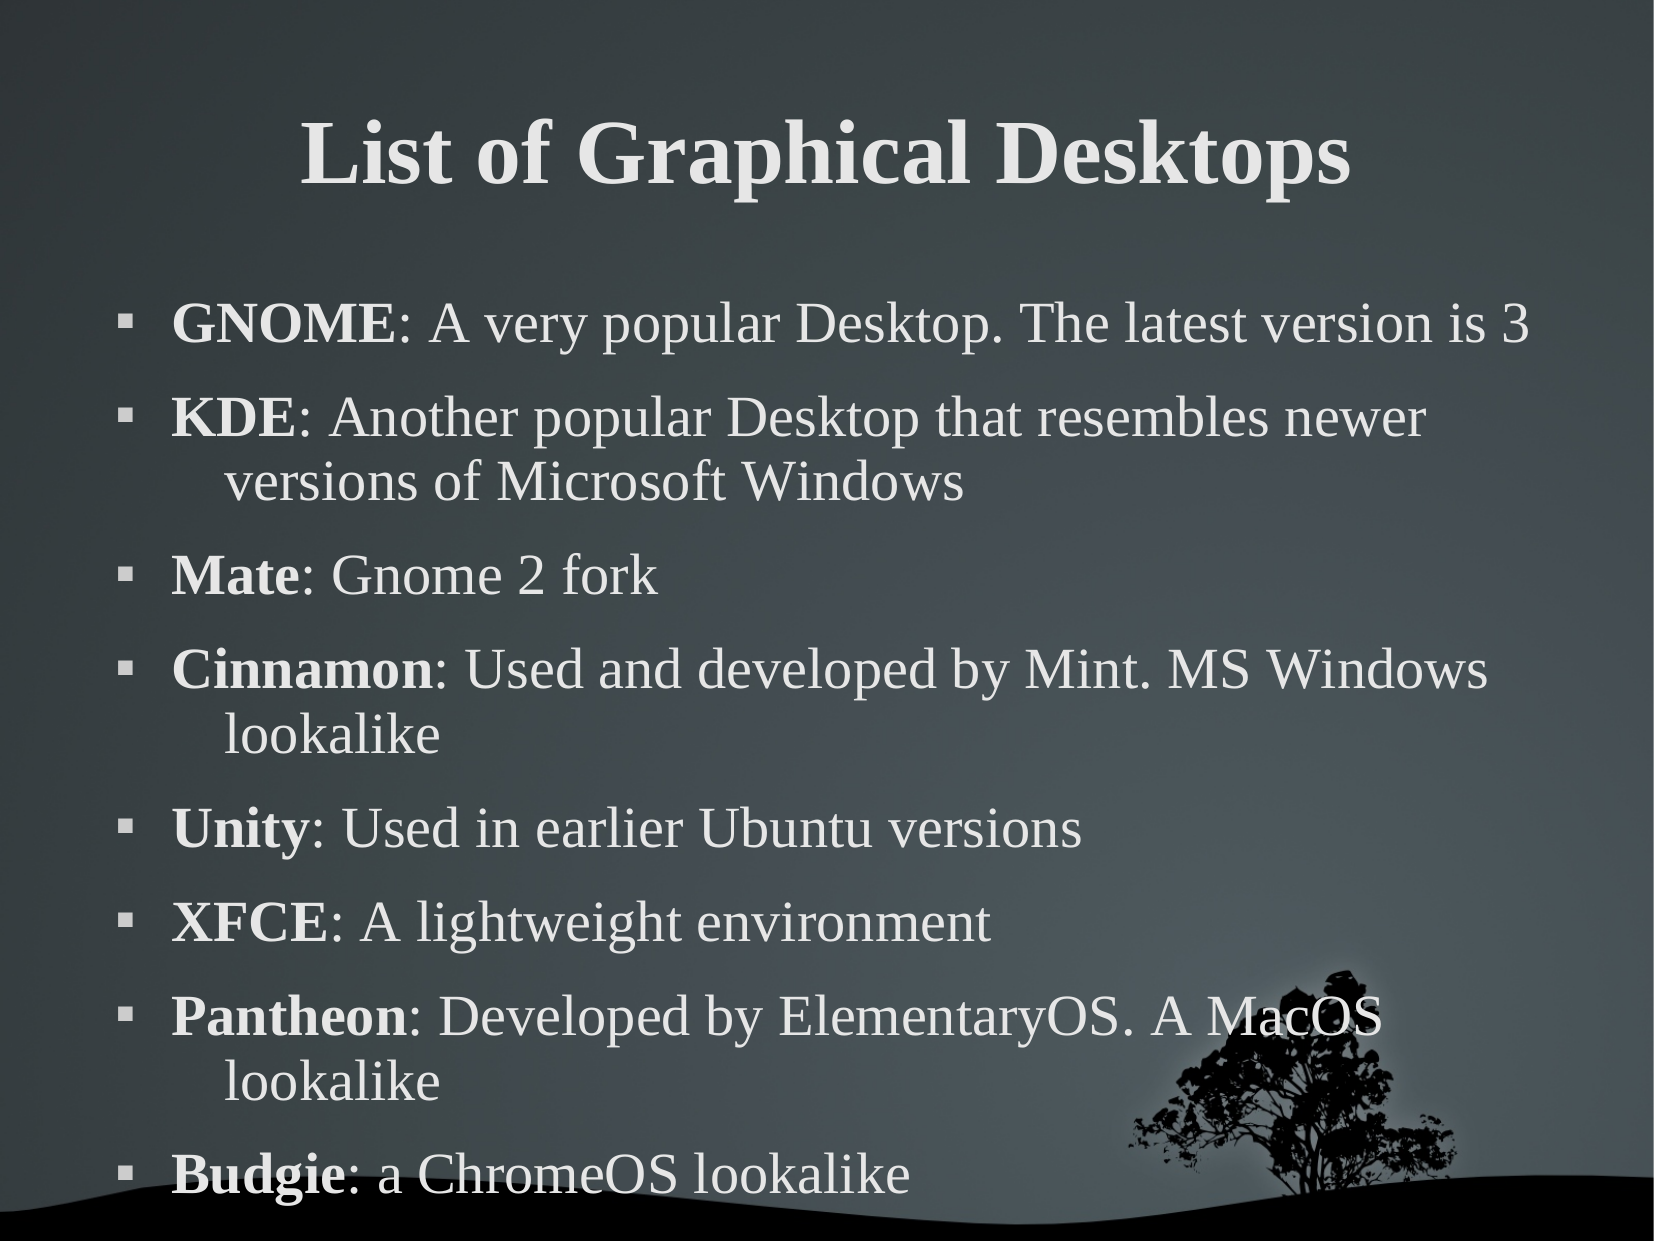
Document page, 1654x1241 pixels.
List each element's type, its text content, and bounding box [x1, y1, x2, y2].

list GNOME: A very popular Desktop. The latest version is 3 KDE: Another popular Desktop that resembles newer versions of Microsoft Windows Mate: Gnome 2 fork Cinnamon: Used and developed by Mint. MS Windows lookalike Unity: Used in earlier Ubuntu versions XFCE: A lightweight environment Pantheon: Developed by ElementaryOS. A MacOS lookalike Budgie: a ChromeOS lookalike [82, 290, 1571, 1207]
picture [0, 0, 1654, 1241]
title List of Graphical Desktops [82, 49, 1571, 257]
